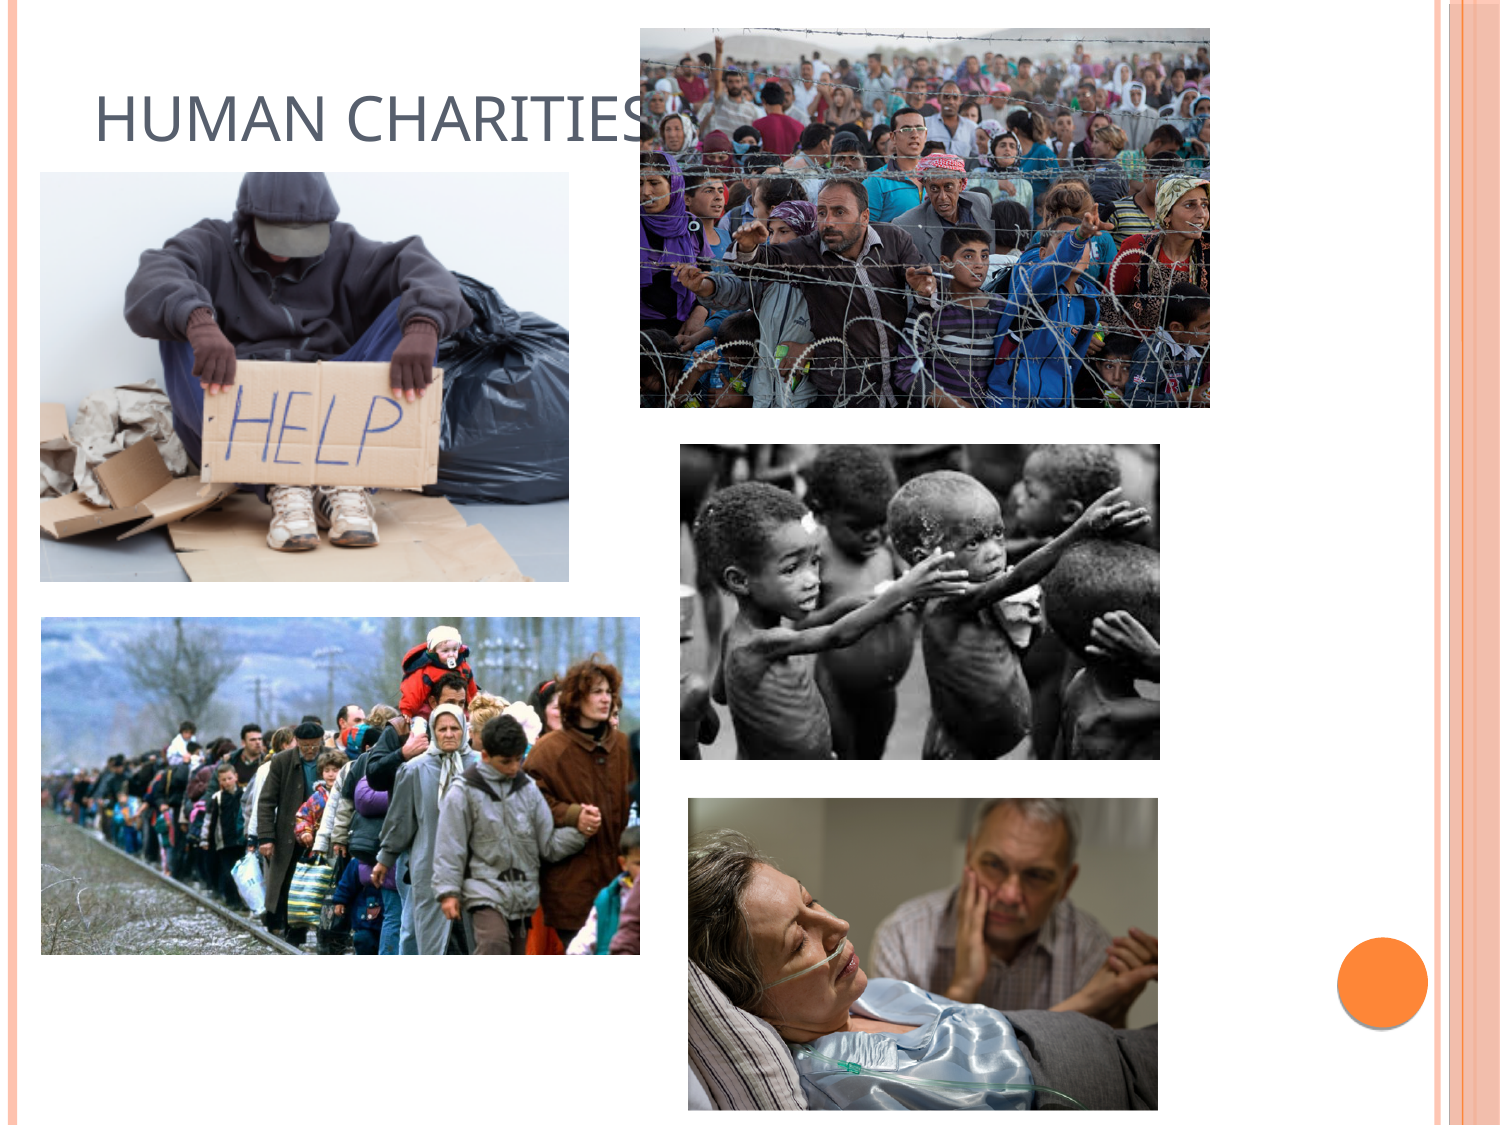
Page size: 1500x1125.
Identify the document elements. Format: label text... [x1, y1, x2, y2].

picture [640, 28, 1210, 408]
title Human charities [78, 19, 1304, 161]
picture [680, 444, 1160, 760]
picture [41, 617, 640, 955]
picture [40, 172, 569, 582]
picture [688, 790, 1158, 1118]
